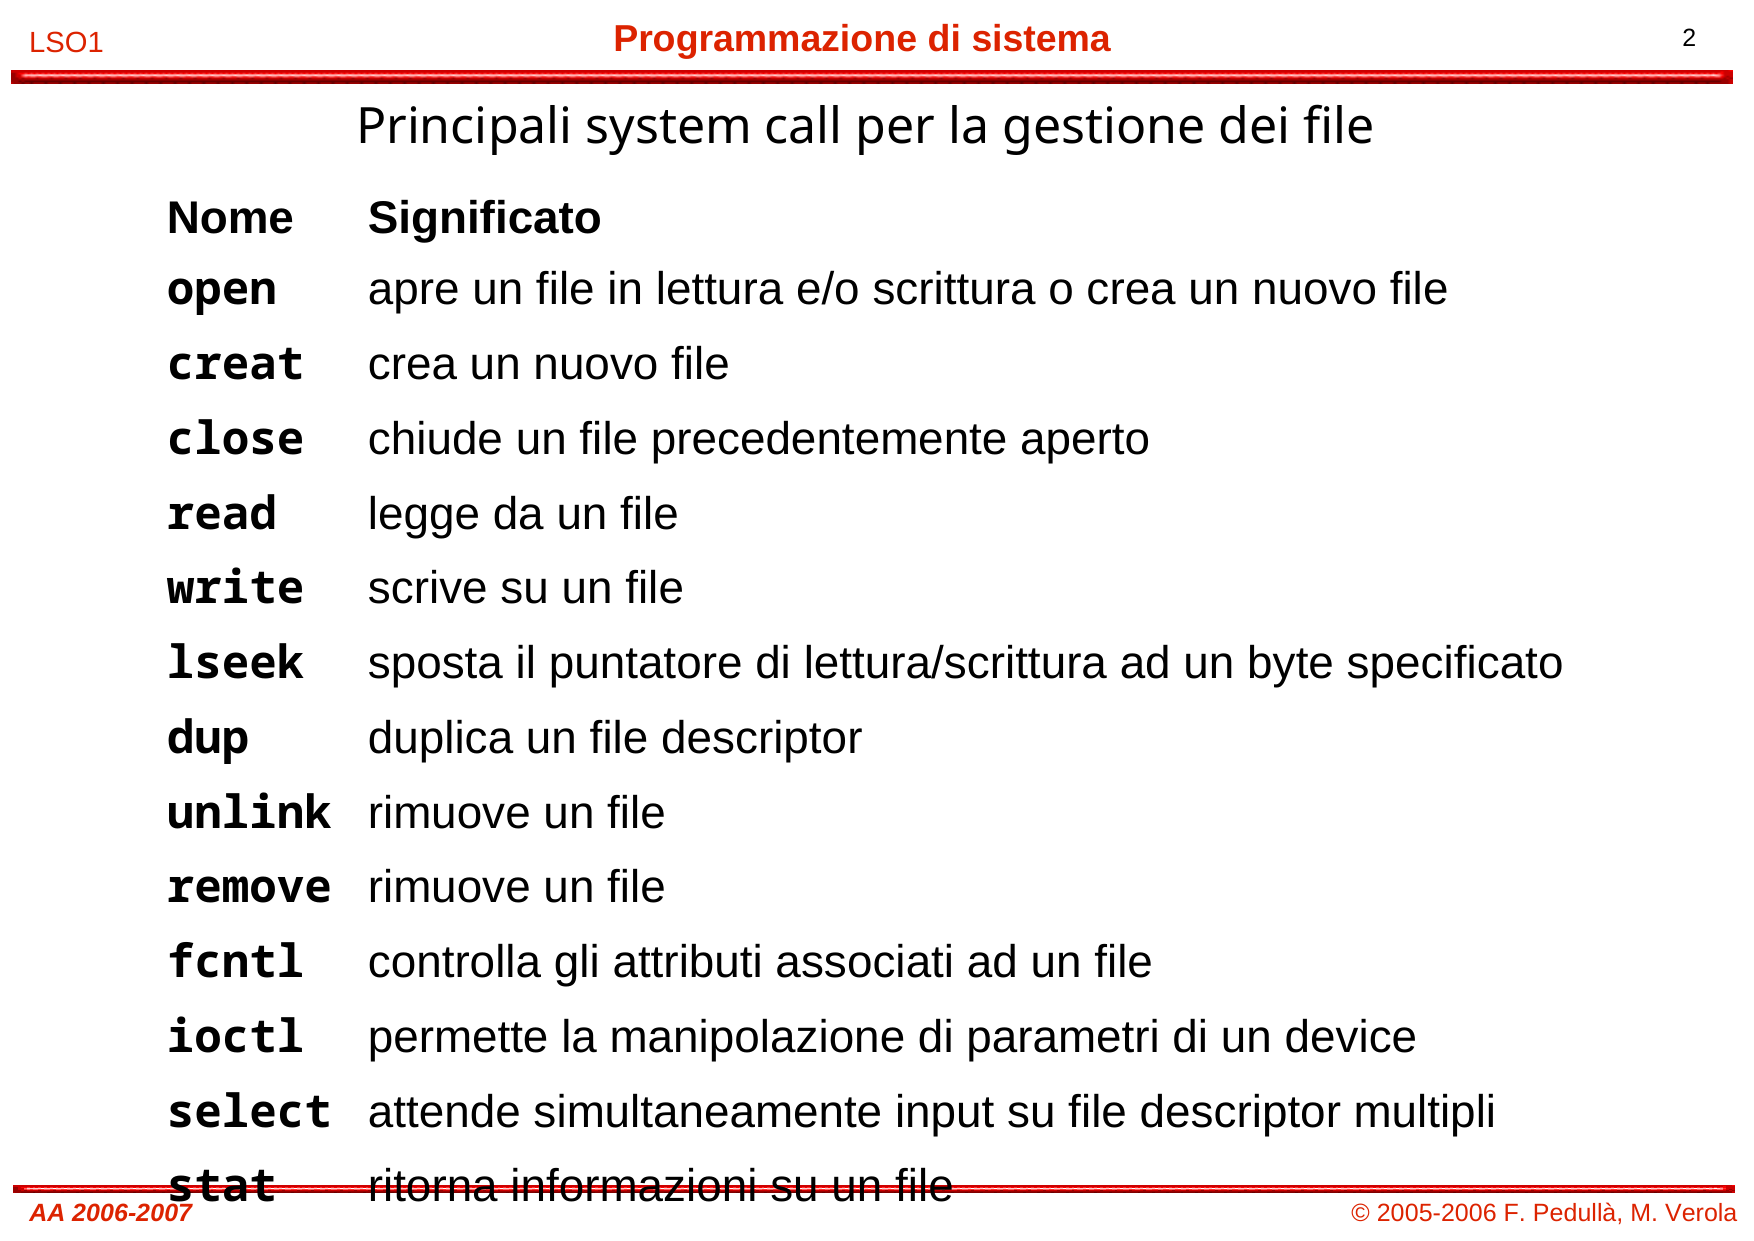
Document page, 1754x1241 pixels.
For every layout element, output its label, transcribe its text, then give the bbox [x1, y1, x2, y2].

picture [564, 1185, 577, 1193]
picture [925, 1185, 930, 1193]
picture [401, 1185, 407, 1193]
picture [800, 1185, 811, 1193]
picture [469, 1185, 490, 1193]
picture [620, 1185, 630, 1193]
picture [374, 1185, 386, 1193]
picture [879, 1185, 899, 1193]
picture [209, 1185, 236, 1193]
picture [494, 1185, 513, 1193]
picture [914, 1185, 921, 1193]
picture [246, 1185, 257, 1193]
picture [744, 1185, 750, 1193]
picture [264, 1185, 370, 1193]
picture [478, 1189, 490, 1193]
picture [754, 1185, 787, 1193]
picture [554, 1185, 560, 1193]
list Nome Significato open apre un file in lettura e/o scrittura o crea un nuovo file creat crea un nuovo file close chiude un file precedentemente aperto read legge da un file write scrive su un file lseek sposta il puntatore di lettura/scrittura ad un byte specificato dup duplica un file descriptor unlink rimuove un file remove rimuove un file fcntl controlla gli attributi associati ad un file ioctl permette la manipolazione di parametri di un device select attende simultaneamente input su file descriptor multipli stat ritorna informazioni su un file [58, 179, 1696, 1107]
picture [853, 1185, 859, 1193]
picture [659, 1185, 674, 1193]
picture [674, 1185, 689, 1193]
picture [702, 1185, 715, 1193]
picture [543, 1185, 550, 1193]
picture [838, 1185, 849, 1193]
picture [11, 70, 1733, 84]
picture [606, 1185, 616, 1193]
picture [693, 1185, 698, 1193]
picture [643, 1189, 655, 1193]
title Principali system call per la gestione dei file [234, 78, 1498, 174]
picture [581, 1185, 587, 1193]
picture [903, 1185, 910, 1193]
picture [719, 1185, 724, 1193]
picture [815, 1185, 834, 1193]
picture [527, 1185, 538, 1193]
picture [428, 1185, 434, 1193]
picture [634, 1185, 655, 1193]
picture [863, 1185, 874, 1193]
picture [778, 1185, 796, 1193]
picture [438, 1185, 449, 1193]
picture [390, 1185, 396, 1193]
picture [517, 1185, 523, 1193]
picture [181, 1185, 202, 1193]
picture [934, 1185, 1735, 1193]
picture [13, 1185, 182, 1193]
picture [591, 1185, 602, 1193]
picture [453, 1185, 464, 1193]
picture [411, 1185, 424, 1193]
picture [728, 1185, 739, 1193]
